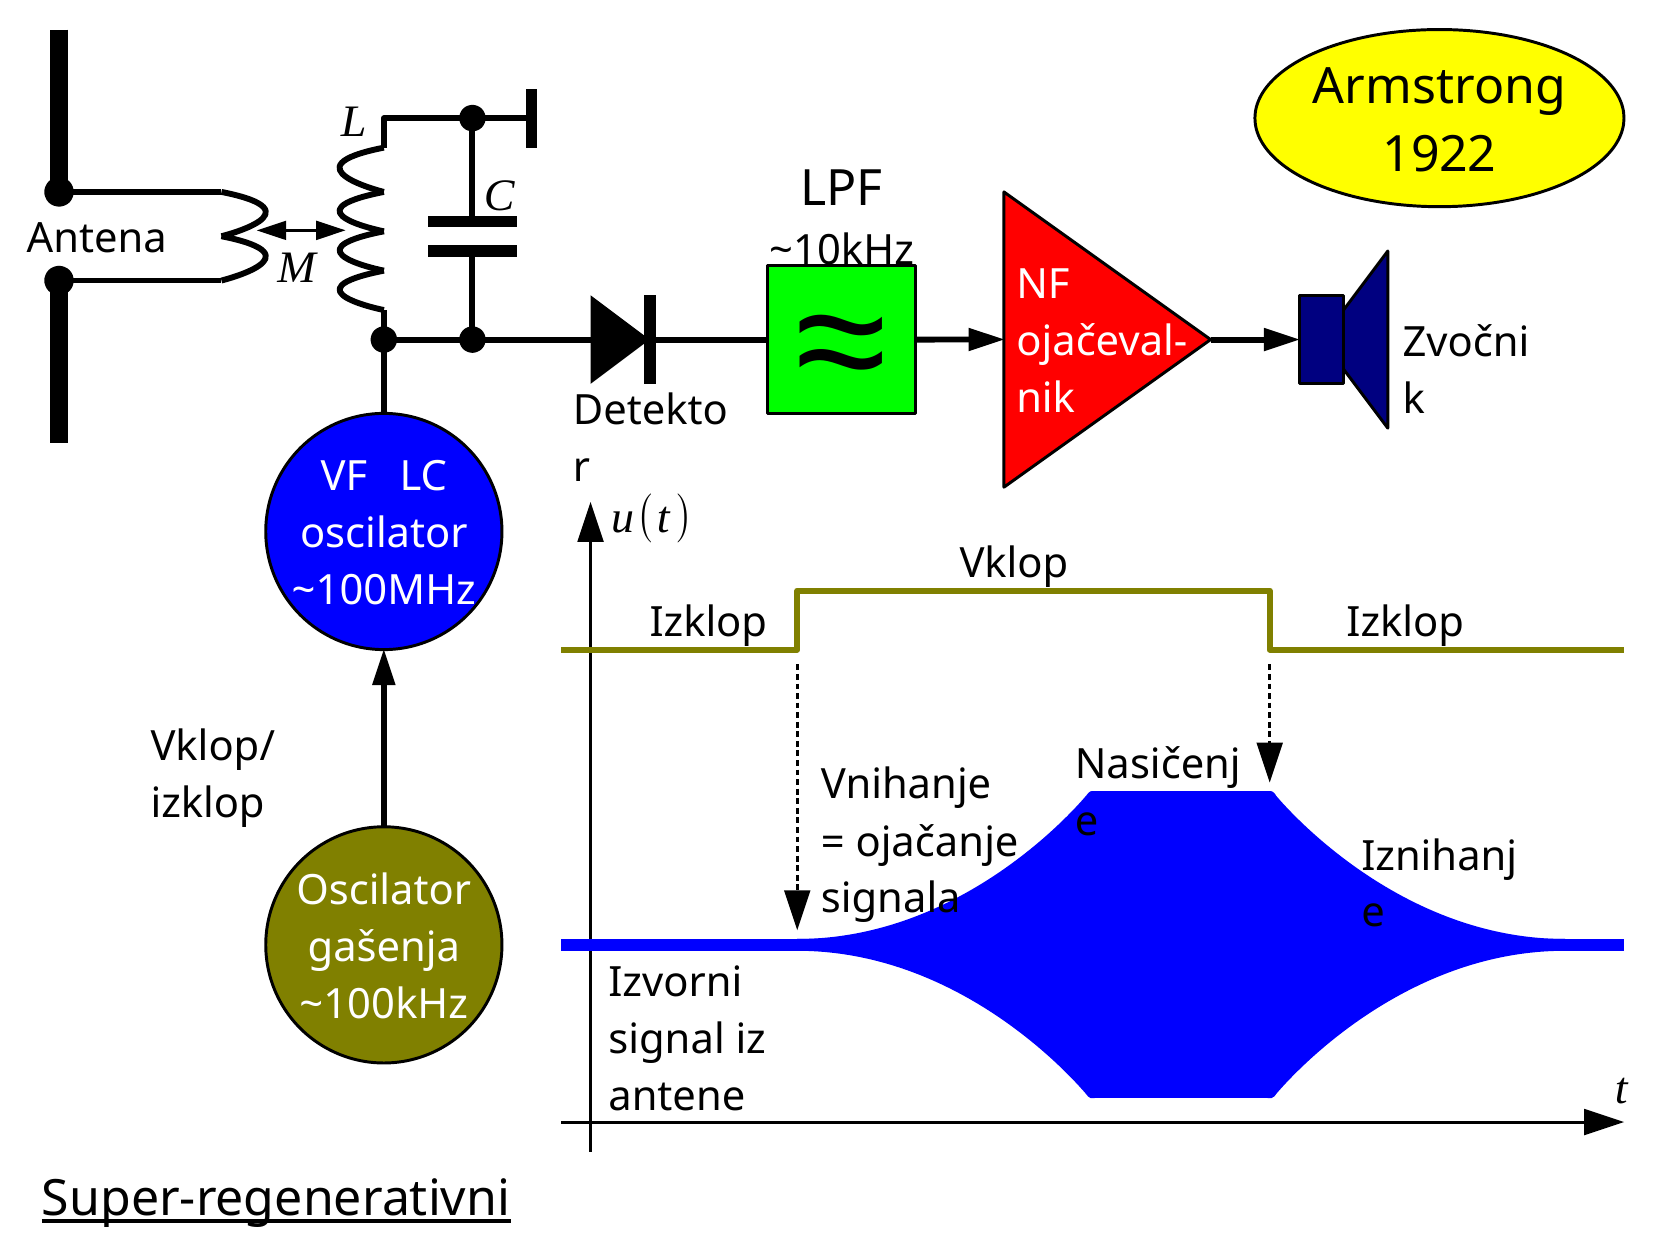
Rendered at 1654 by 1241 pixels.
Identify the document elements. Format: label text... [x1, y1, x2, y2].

text_box Nasičenje [1060, 726, 1267, 792]
text_box VF LC oscilator ~100MHz [265, 413, 502, 650]
text_box [590, 295, 650, 371]
text_box Vklop/izklop [135, 708, 387, 774]
chart [324, 96, 377, 148]
text_box [1299, 250, 1388, 429]
chart [1603, 1062, 1639, 1115]
text_box Super-regenerativni sprejemnik [27, 1154, 783, 1230]
text_box Antena [11, 200, 189, 266]
text_box Iznihanje [1346, 817, 1554, 883]
text_box Izvorni signal iz antene [593, 944, 786, 1111]
text_box LPF ~10kHz [752, 144, 931, 271]
text_box Izklop [1331, 584, 1480, 650]
text_box Armstrong 1922 [1254, 29, 1625, 207]
text_box Izklop [634, 584, 783, 650]
text_box [797, 797, 1565, 1093]
text_box Zvočnik [1388, 304, 1565, 370]
text_box Detektor [558, 371, 751, 438]
chart [472, 170, 526, 222]
text_box NF ojačeval- nik [1003, 191, 1211, 488]
text_box Vklop [944, 525, 1093, 591]
text_box Oscilator gašenja ~100kHz [265, 826, 502, 1063]
chart [599, 492, 701, 544]
text_box Vnihanje = ojačanje signala [806, 746, 1043, 913]
chart [261, 242, 326, 294]
text_box ≈ [767, 271, 916, 414]
